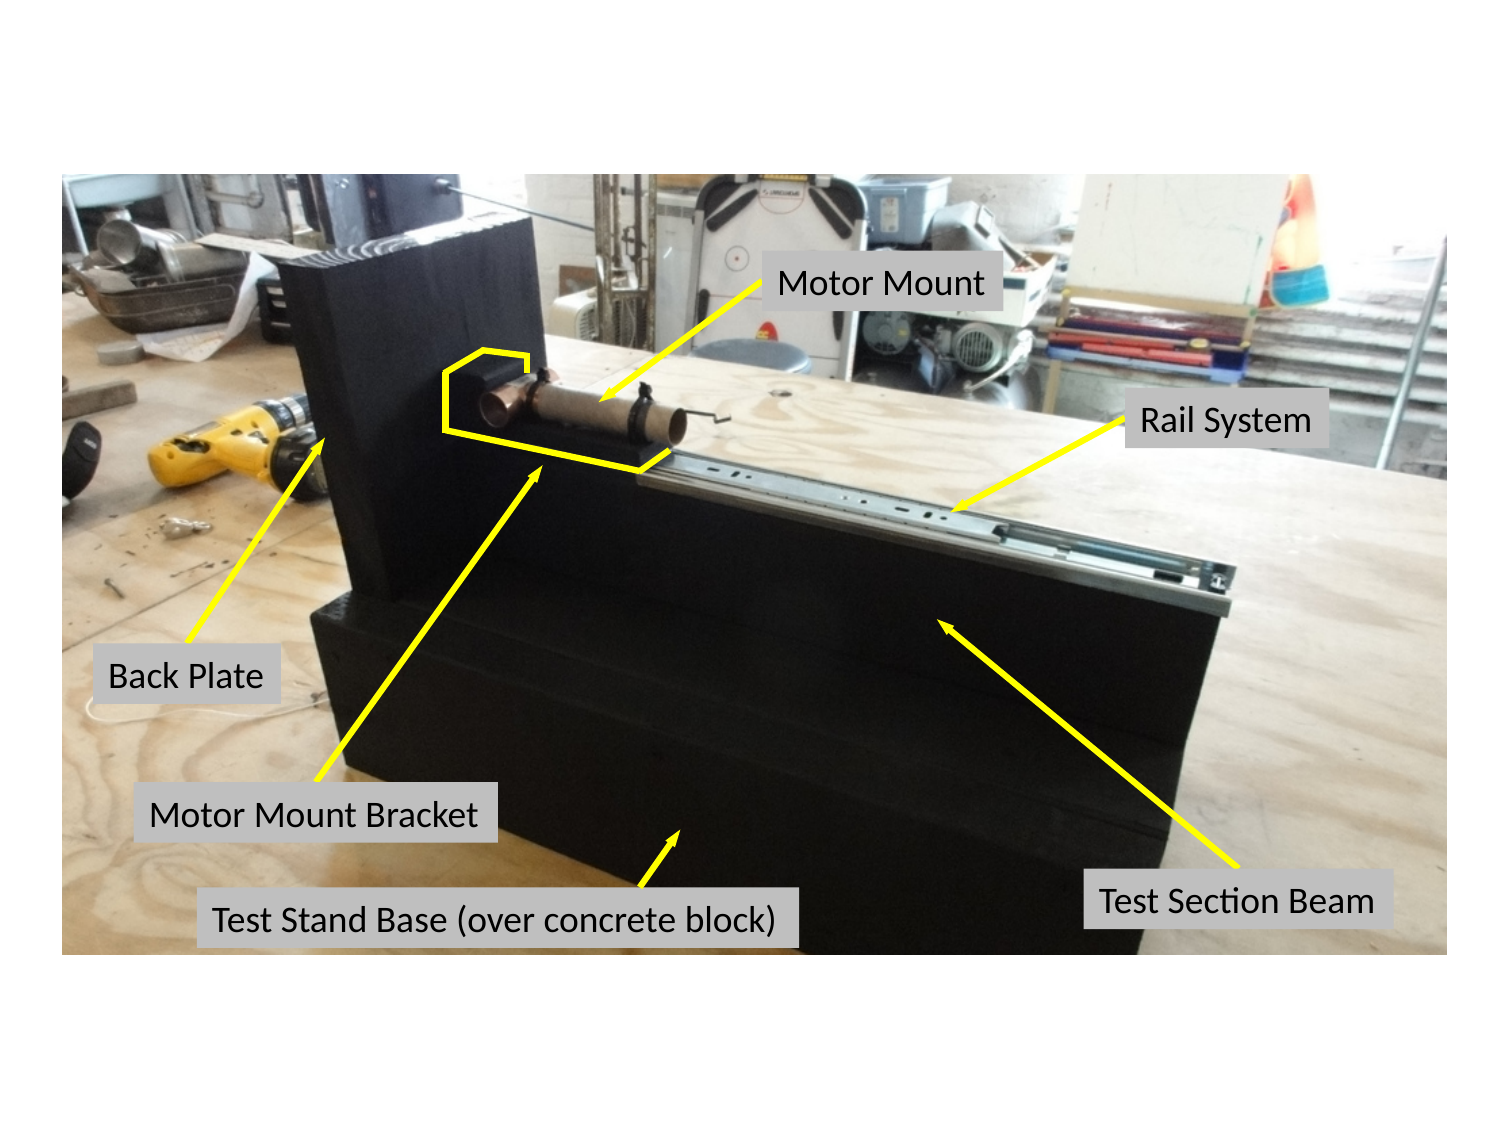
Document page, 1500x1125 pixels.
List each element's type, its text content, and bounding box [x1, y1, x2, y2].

text_box Test Stand Base (over concrete block) [196, 887, 800, 948]
text_box Rail System [1125, 387, 1330, 449]
text_box Motor Mount [762, 250, 1004, 312]
text_box Back Plate [93, 643, 281, 704]
text_box Motor Mount Bracket [133, 782, 498, 843]
picture [62, 174, 1447, 955]
text_box Test Section Beam [1083, 868, 1394, 930]
